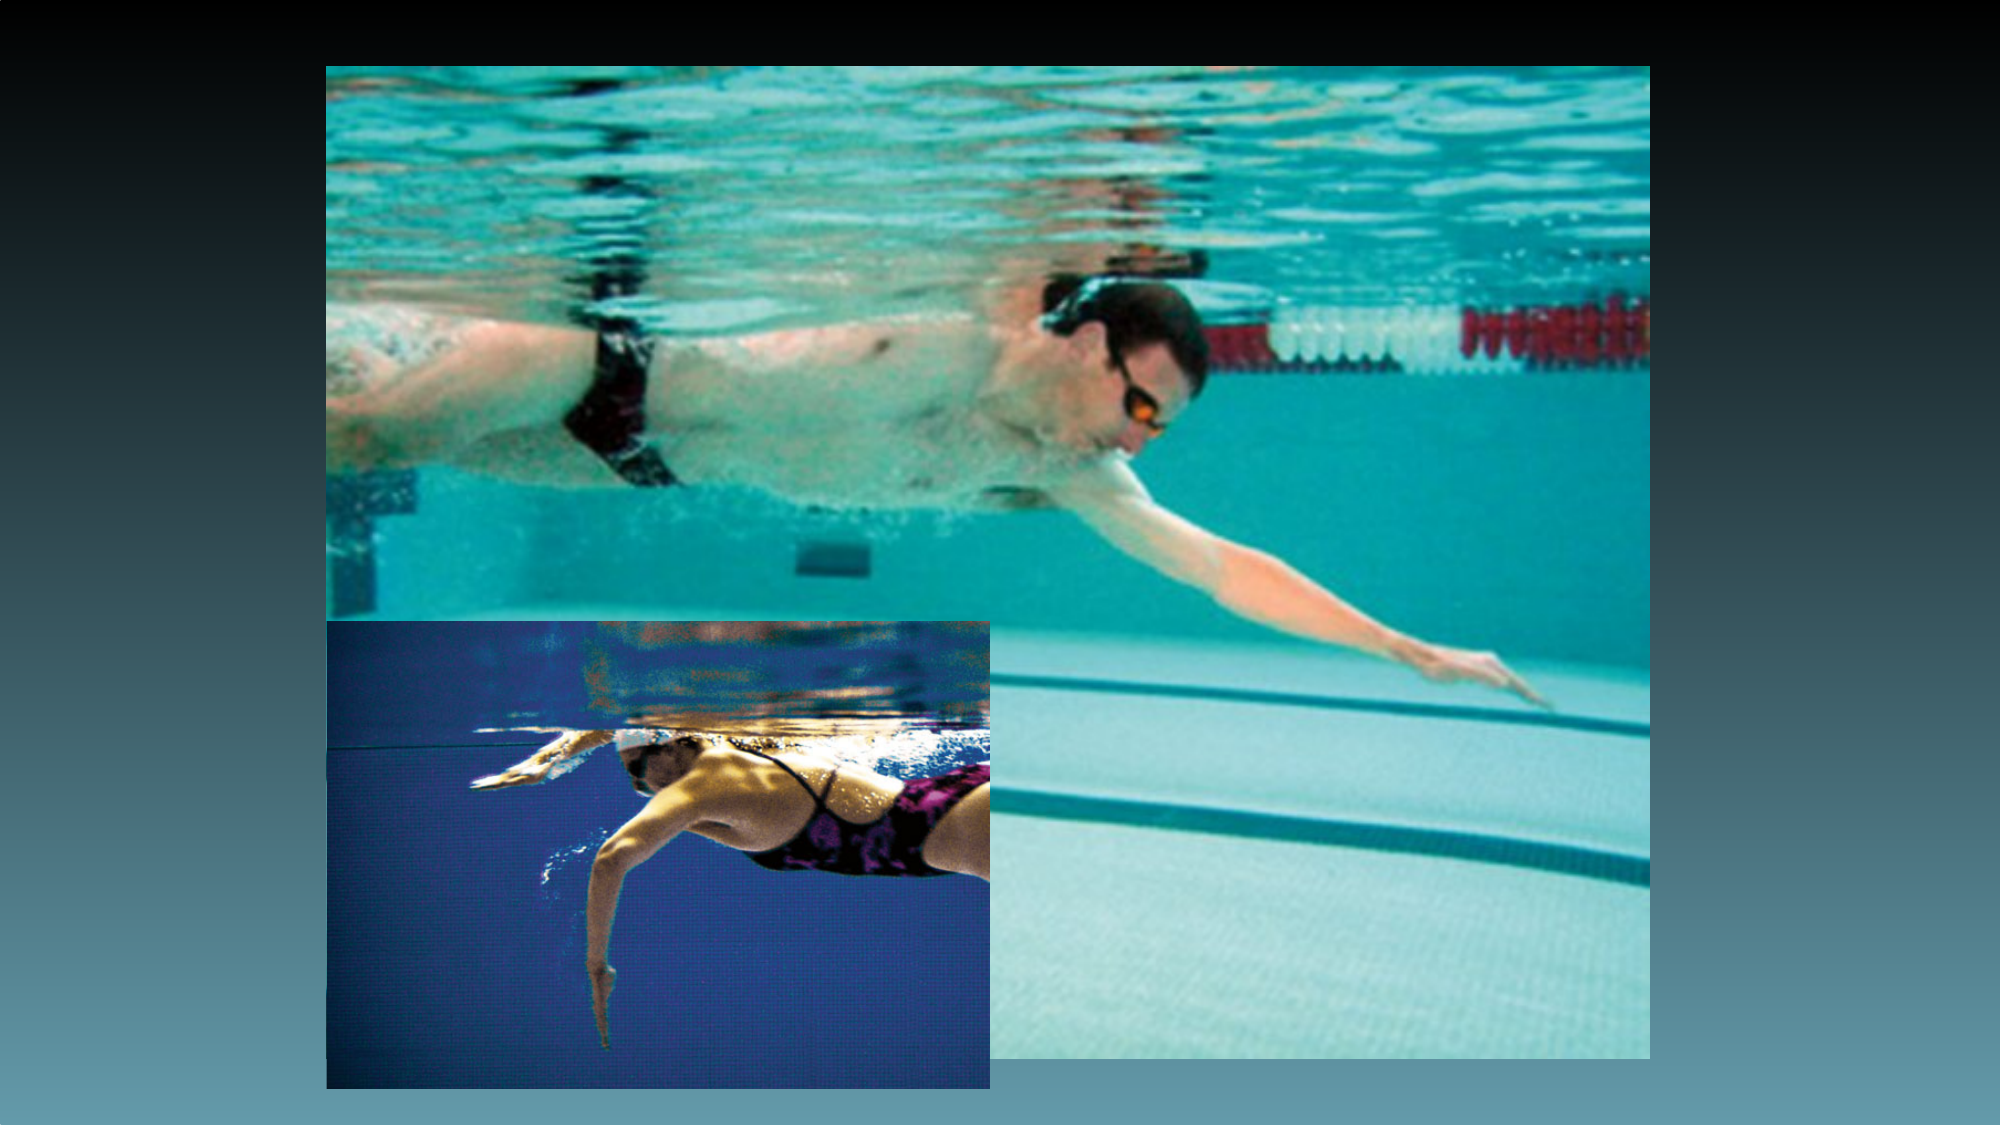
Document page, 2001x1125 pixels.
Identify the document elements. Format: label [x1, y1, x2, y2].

picture [326, 66, 1650, 1089]
